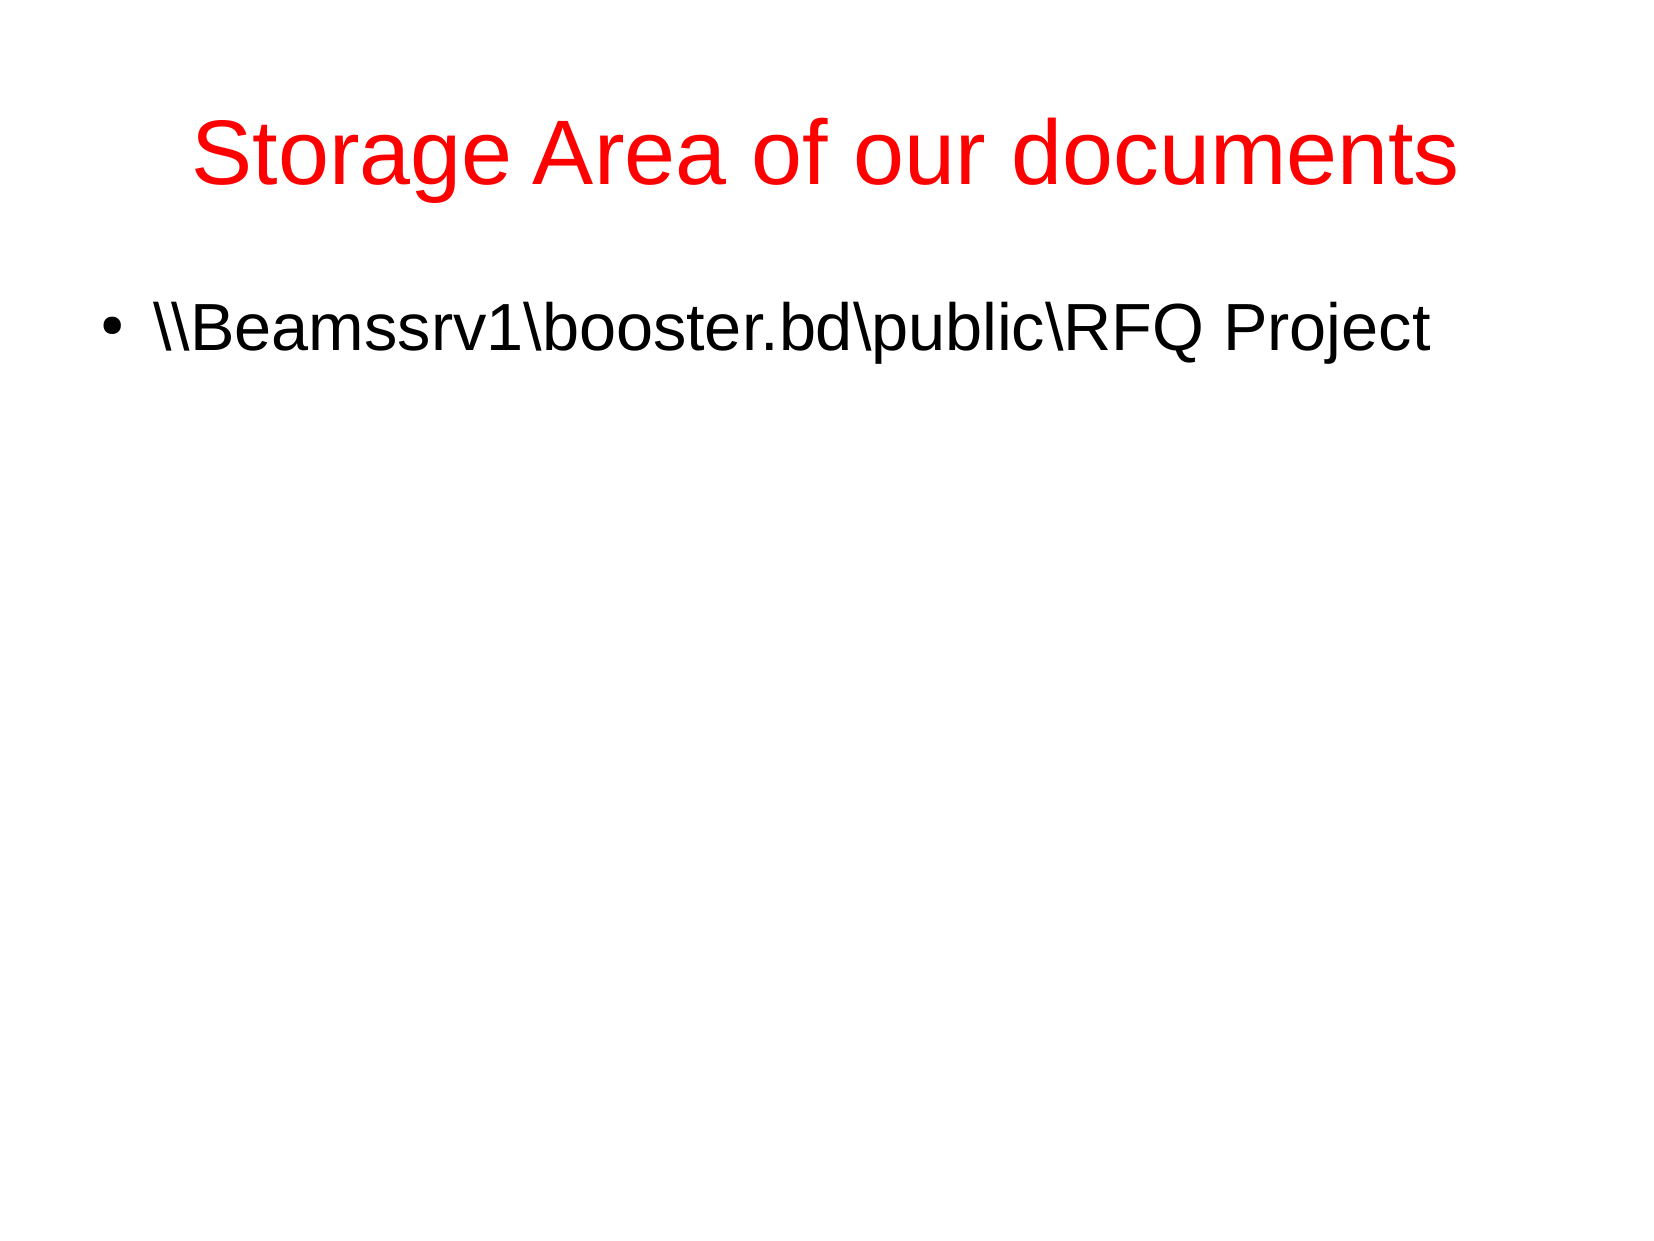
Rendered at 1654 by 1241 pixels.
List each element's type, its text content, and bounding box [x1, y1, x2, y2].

list \\Beamssrv1\booster.bd\public\RFQ Project [82, 290, 1571, 1094]
title Storage Area of our documents [82, 49, 1571, 257]
